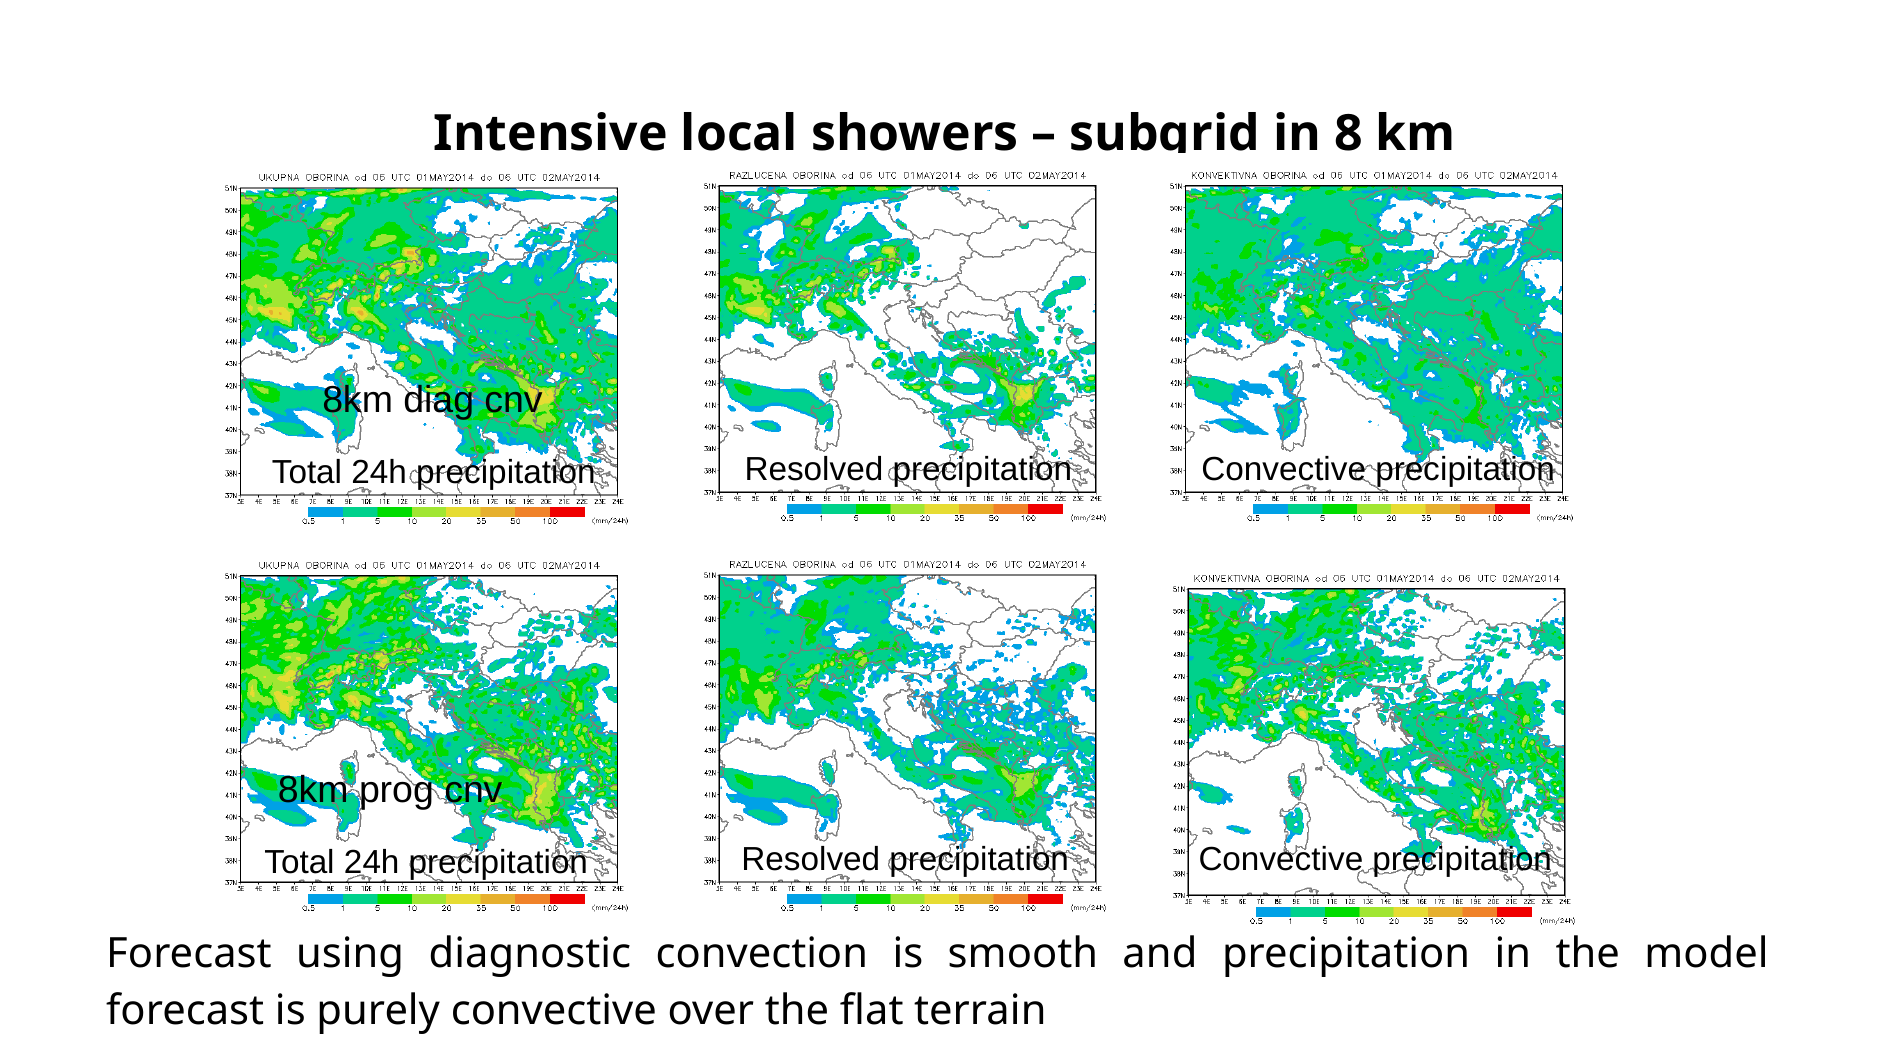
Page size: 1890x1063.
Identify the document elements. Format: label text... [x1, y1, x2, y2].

text_box Convective precipitation [1186, 439, 1571, 496]
text_box Resolved precipitation [729, 439, 1088, 496]
text_box Resolved precipitation [726, 829, 1085, 885]
picture [671, 153, 1611, 526]
text_box Total 24h precipitation [257, 442, 612, 499]
text_box Convective precipitation [1183, 829, 1568, 885]
text_box Total 24h precipitation [249, 832, 613, 889]
picture [192, 543, 666, 915]
list Forecast using diagnostic convection is smooth and precipitation in the model forecast is purely convective over the flat terrain [106, 922, 1770, 1040]
text_box 8km diag cnv [307, 367, 397, 421]
text_box 8km prog cnv [263, 757, 450, 811]
picture [671, 542, 1613, 928]
title Intensive local showers – subgrid in 8 km [94, 42, 1796, 220]
picture [192, 155, 666, 528]
